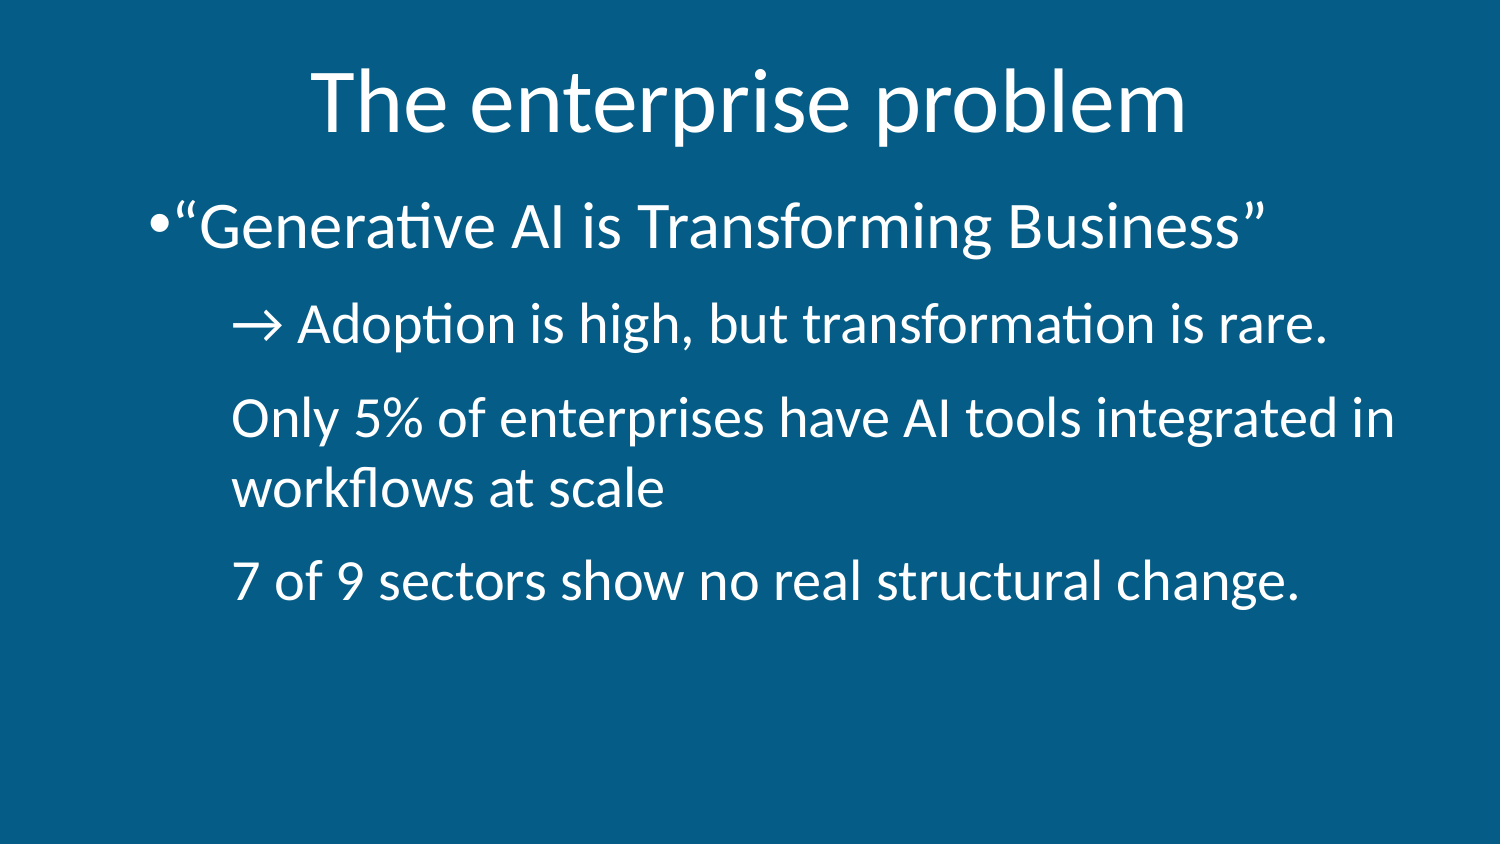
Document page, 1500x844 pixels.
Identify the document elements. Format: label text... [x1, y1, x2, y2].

list “Generative AI is Transforming Business” → Adoption is high, but transformation is rare. Only 5% of enterprises have AI tools integrated in workflows at scale 7 of 9 sectors show no real structural change. [75, 174, 1465, 816]
title The enterprise problem [75, 33, 1425, 174]
